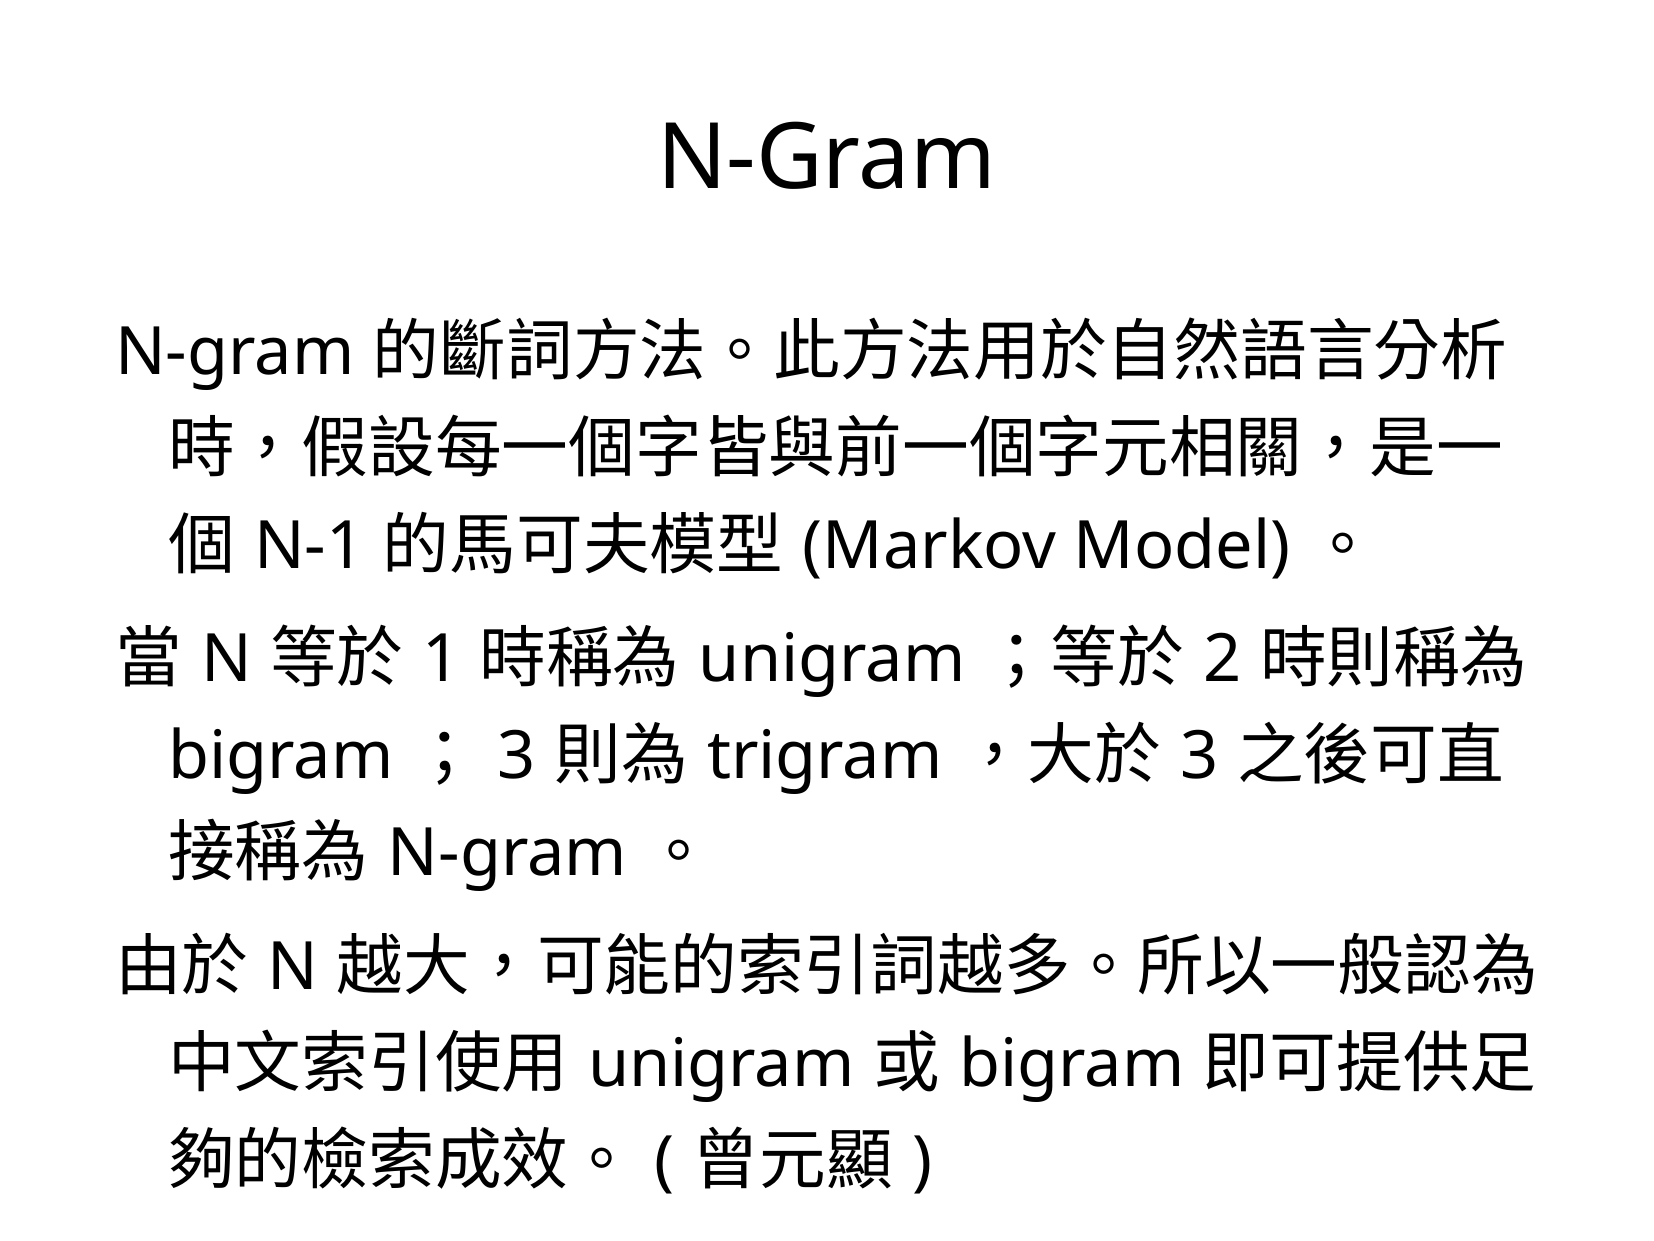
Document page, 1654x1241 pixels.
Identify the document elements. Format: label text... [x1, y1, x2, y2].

title N-Gram [82, 49, 1571, 257]
list N-gram的斷詞方法。此方法用於自然語言分析時，假設每一個字皆與前一個字元相關，是一個N-1的馬可夫模型(Markov Model)。 當N等於1時稱為unigram；等於2時則稱為bigram；3則為trigram，大於3之後可直接稱為N-gram。 由於N越大，可能的索引詞越多。所以一般認為中文索引使用unigram或bigram即可提供足夠的檢索成效。(曾元顯) [82, 289, 1571, 1155]
